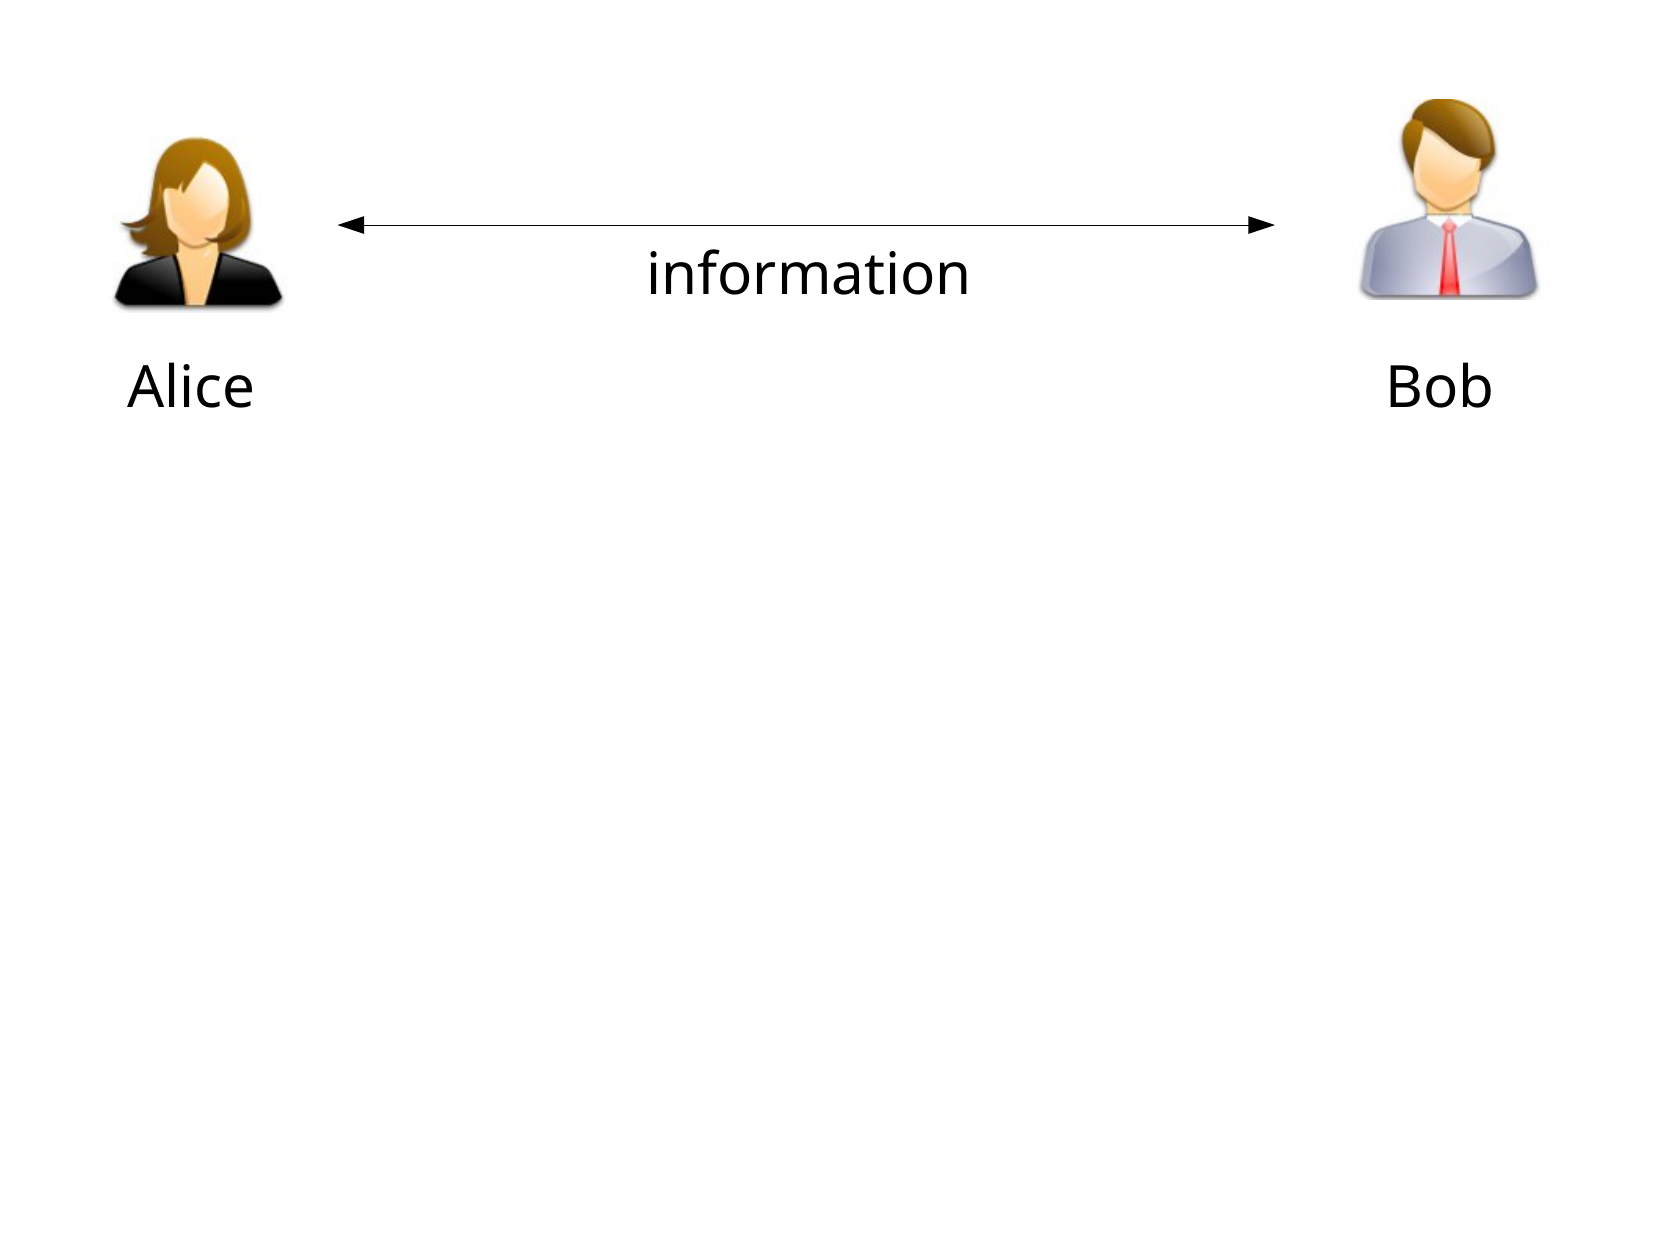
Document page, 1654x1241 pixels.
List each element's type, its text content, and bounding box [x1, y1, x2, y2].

text_box Alice [112, 337, 279, 424]
picture [100, 112, 301, 313]
text_box Bob [1371, 337, 1538, 424]
picture [1350, 99, 1550, 301]
text_box information [605, 225, 1013, 311]
